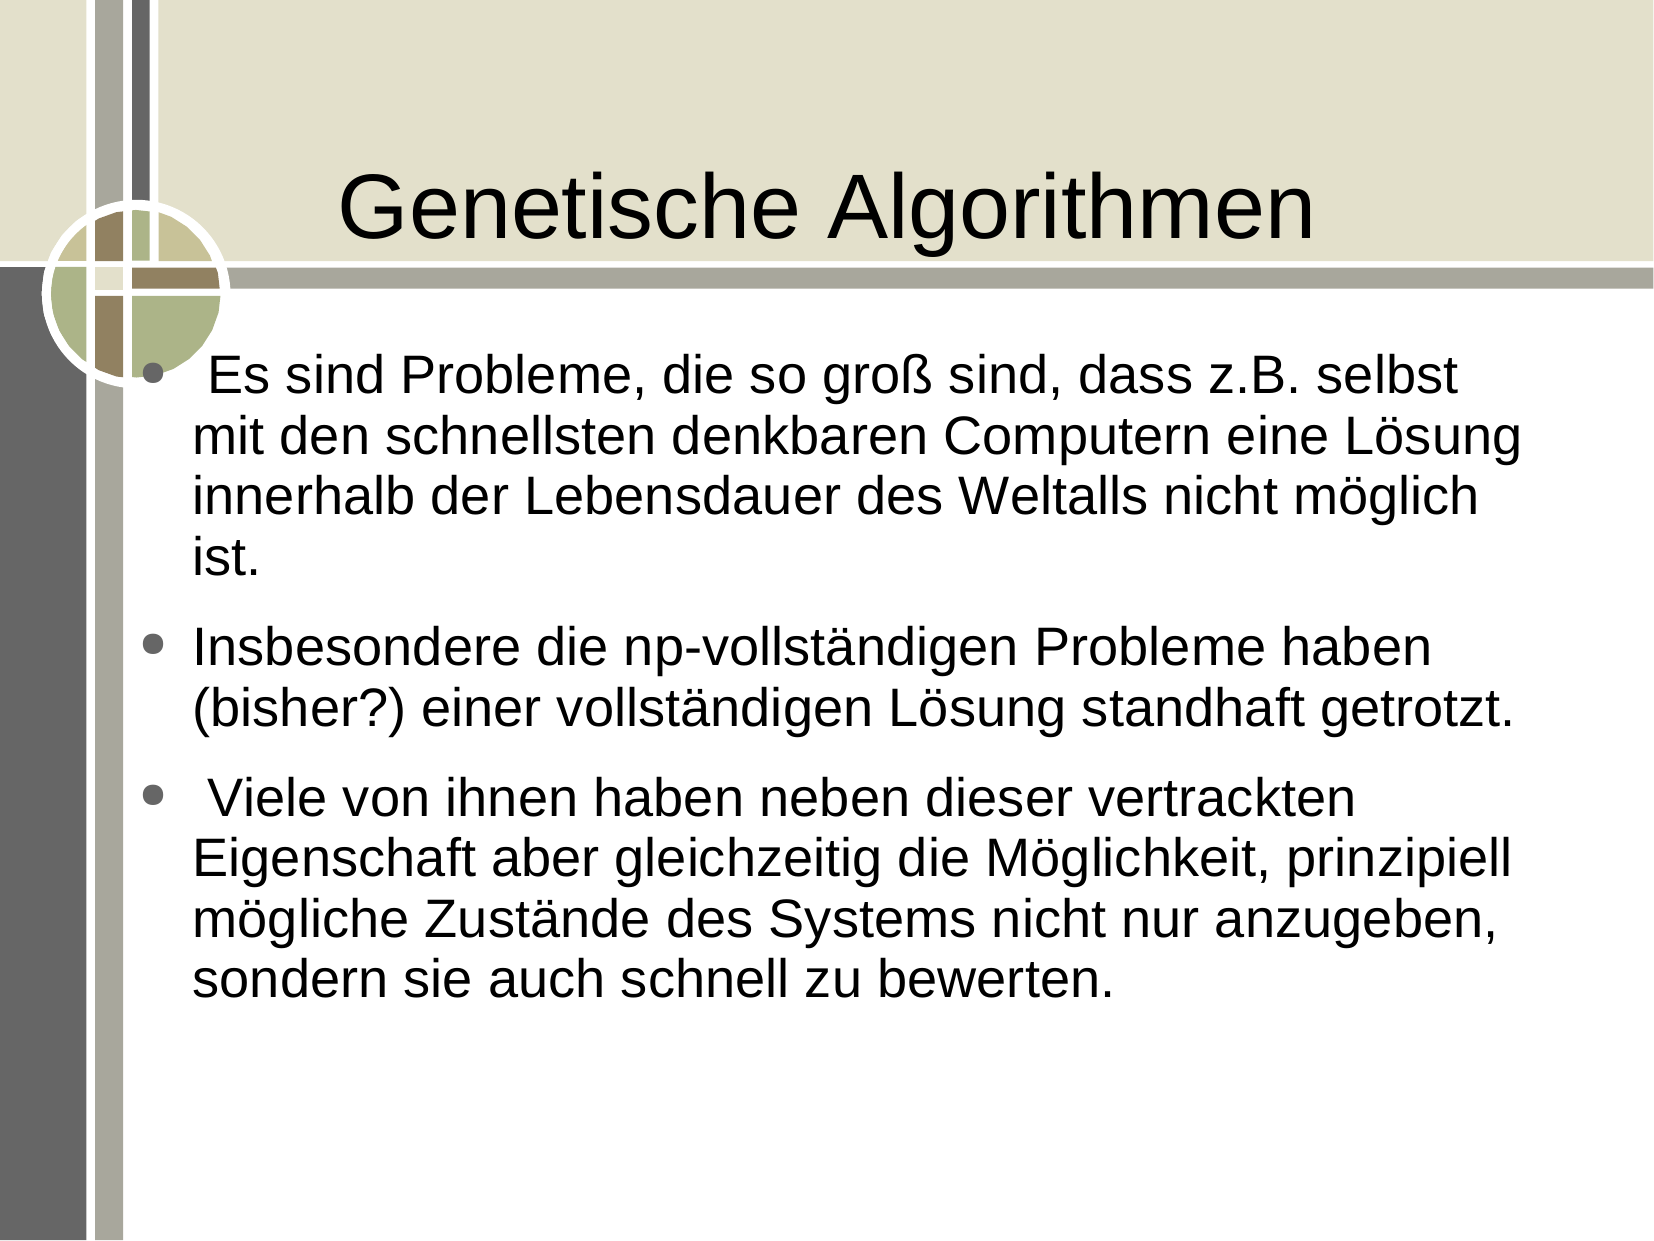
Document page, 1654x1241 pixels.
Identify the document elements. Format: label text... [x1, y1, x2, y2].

list Es sind Probleme, die so groß sind, dass z.B. selbst mit den schnellsten denkbaren Computern eine Lösung innerhalb der Lebensdauer des Weltalls nicht möglich ist. Insbesondere die np-vollständigen Probleme haben (bisher?) einer vollständigen Lösung standhaft getrotzt. Viele von ihnen haben neben dieser vertrackten Eigenschaft aber gleichzeitig die Möglichkeit, prinzipiell mögliche Zustände des Systems nicht nur anzugeben, sondern sie auch schnell zu bewerten. [121, 344, 1534, 1127]
title Genetische Algorithmen [121, 102, 1534, 311]
